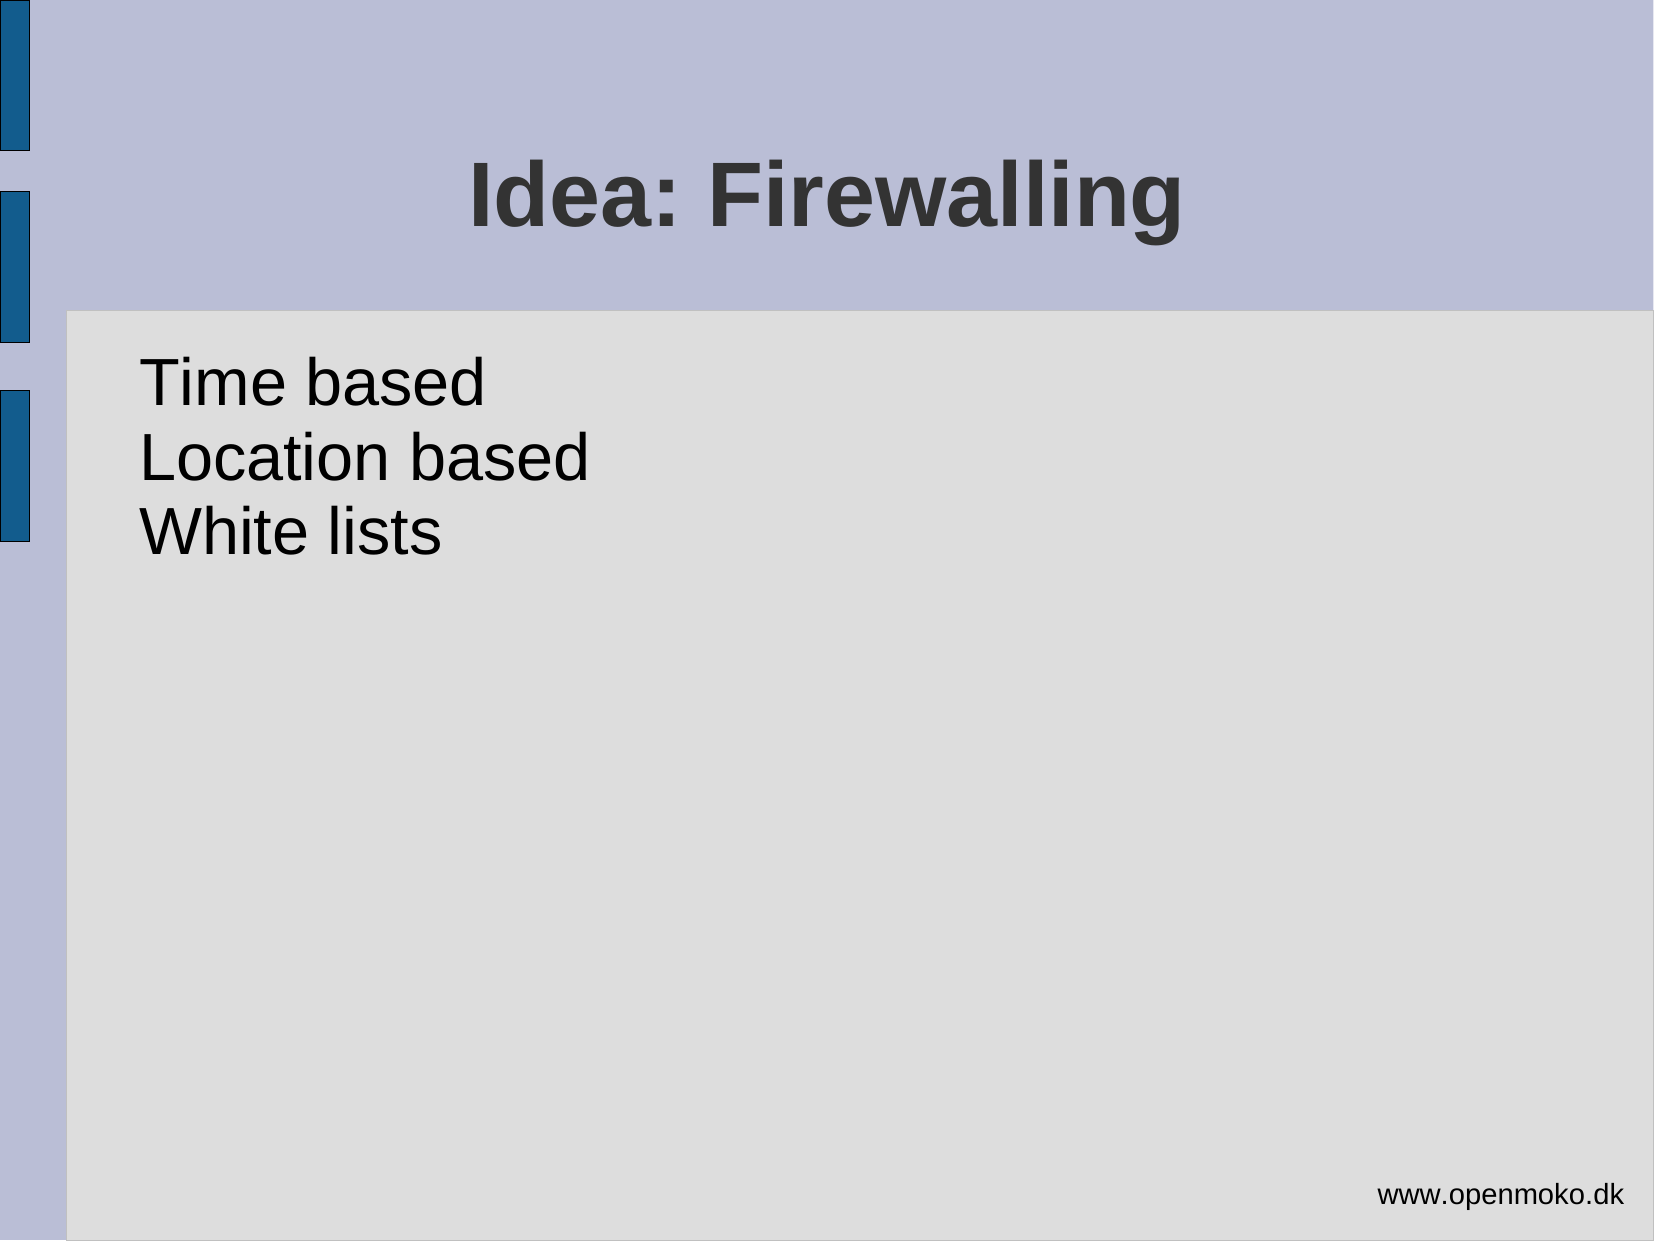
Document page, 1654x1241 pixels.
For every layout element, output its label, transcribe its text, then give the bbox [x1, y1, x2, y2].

title Idea: Firewalling [121, 91, 1534, 299]
list Time based Location based White lists [121, 344, 1534, 1127]
